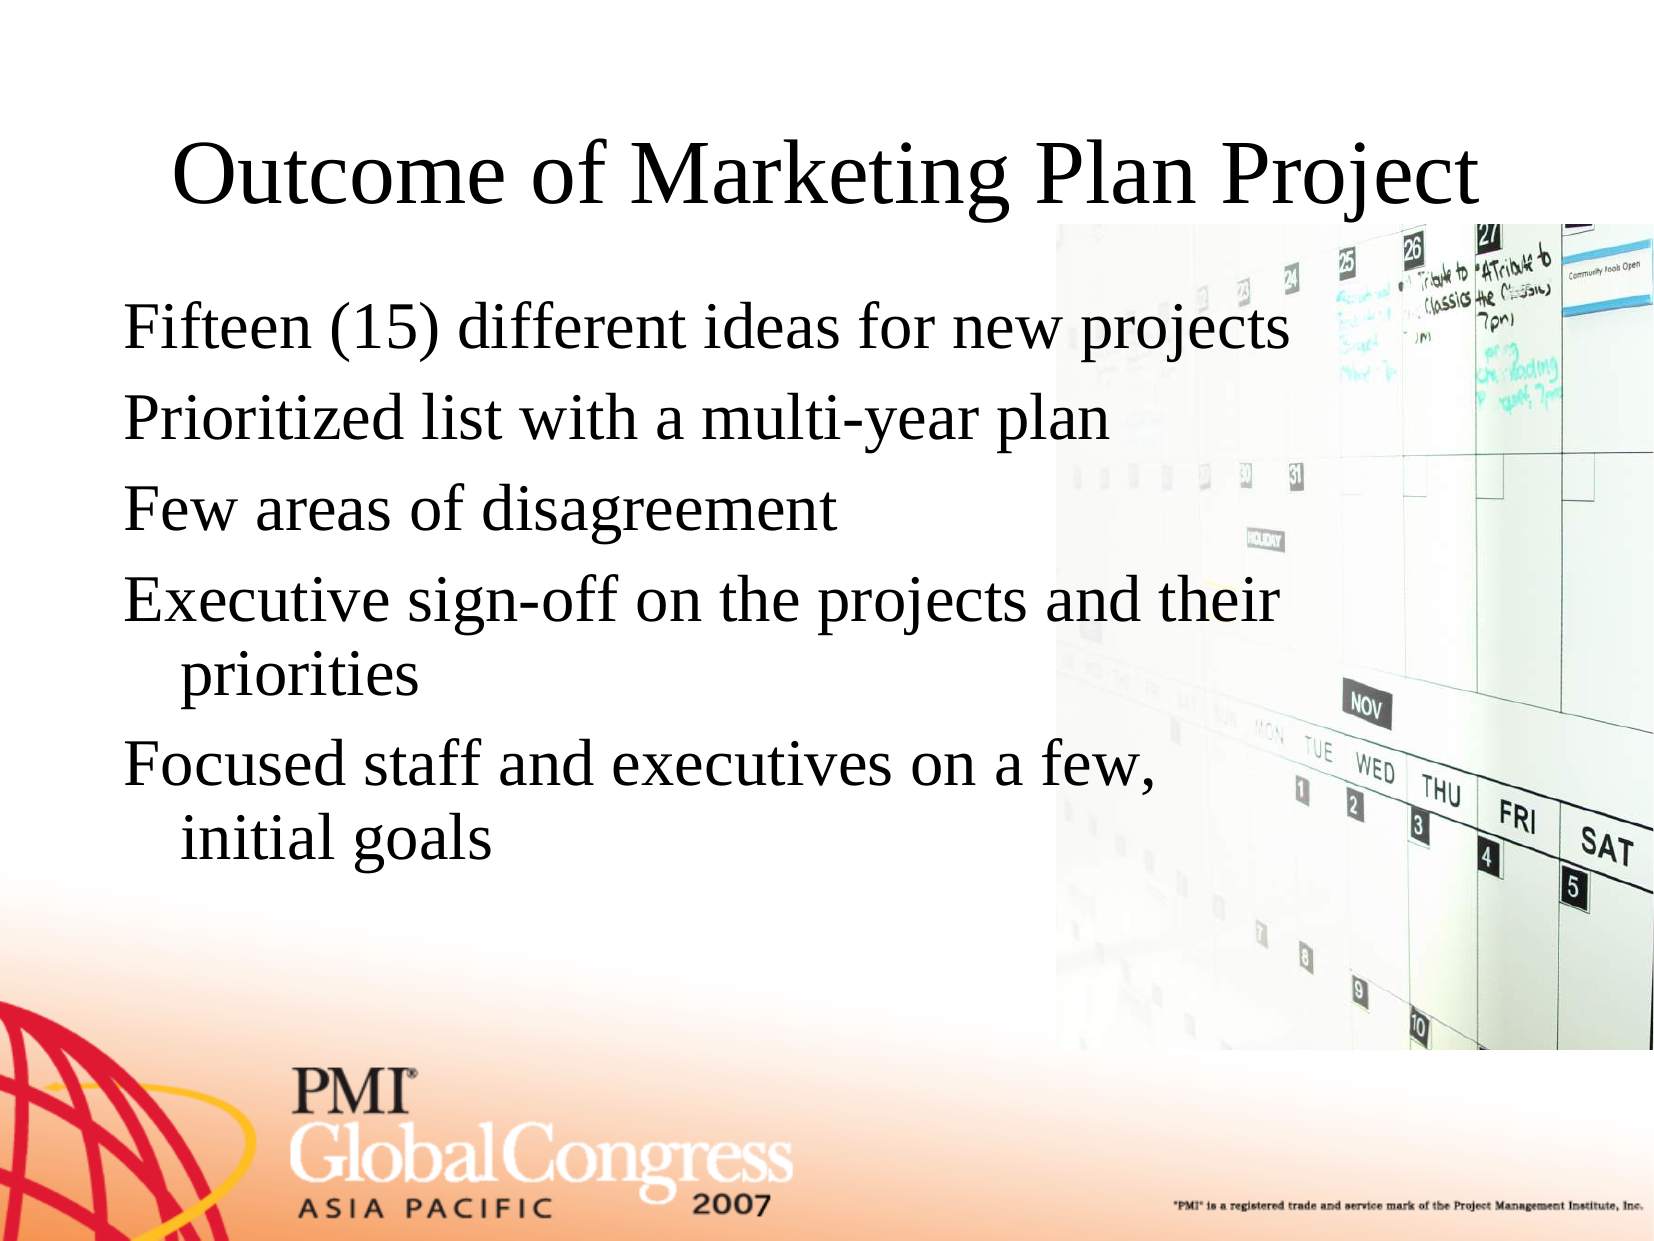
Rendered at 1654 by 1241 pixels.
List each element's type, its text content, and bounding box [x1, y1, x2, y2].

title Outcome of Marketing Plan Project [124, 69, 1530, 277]
list Fifteen (15) different ideas for new projects Prioritized list with a multi-year plan Few areas of disagreement Executive sign-off on the projects and their priorities Focused staff and executives on a few, initial goals [124, 289, 1530, 1034]
picture [0, 0, 1654, 1241]
